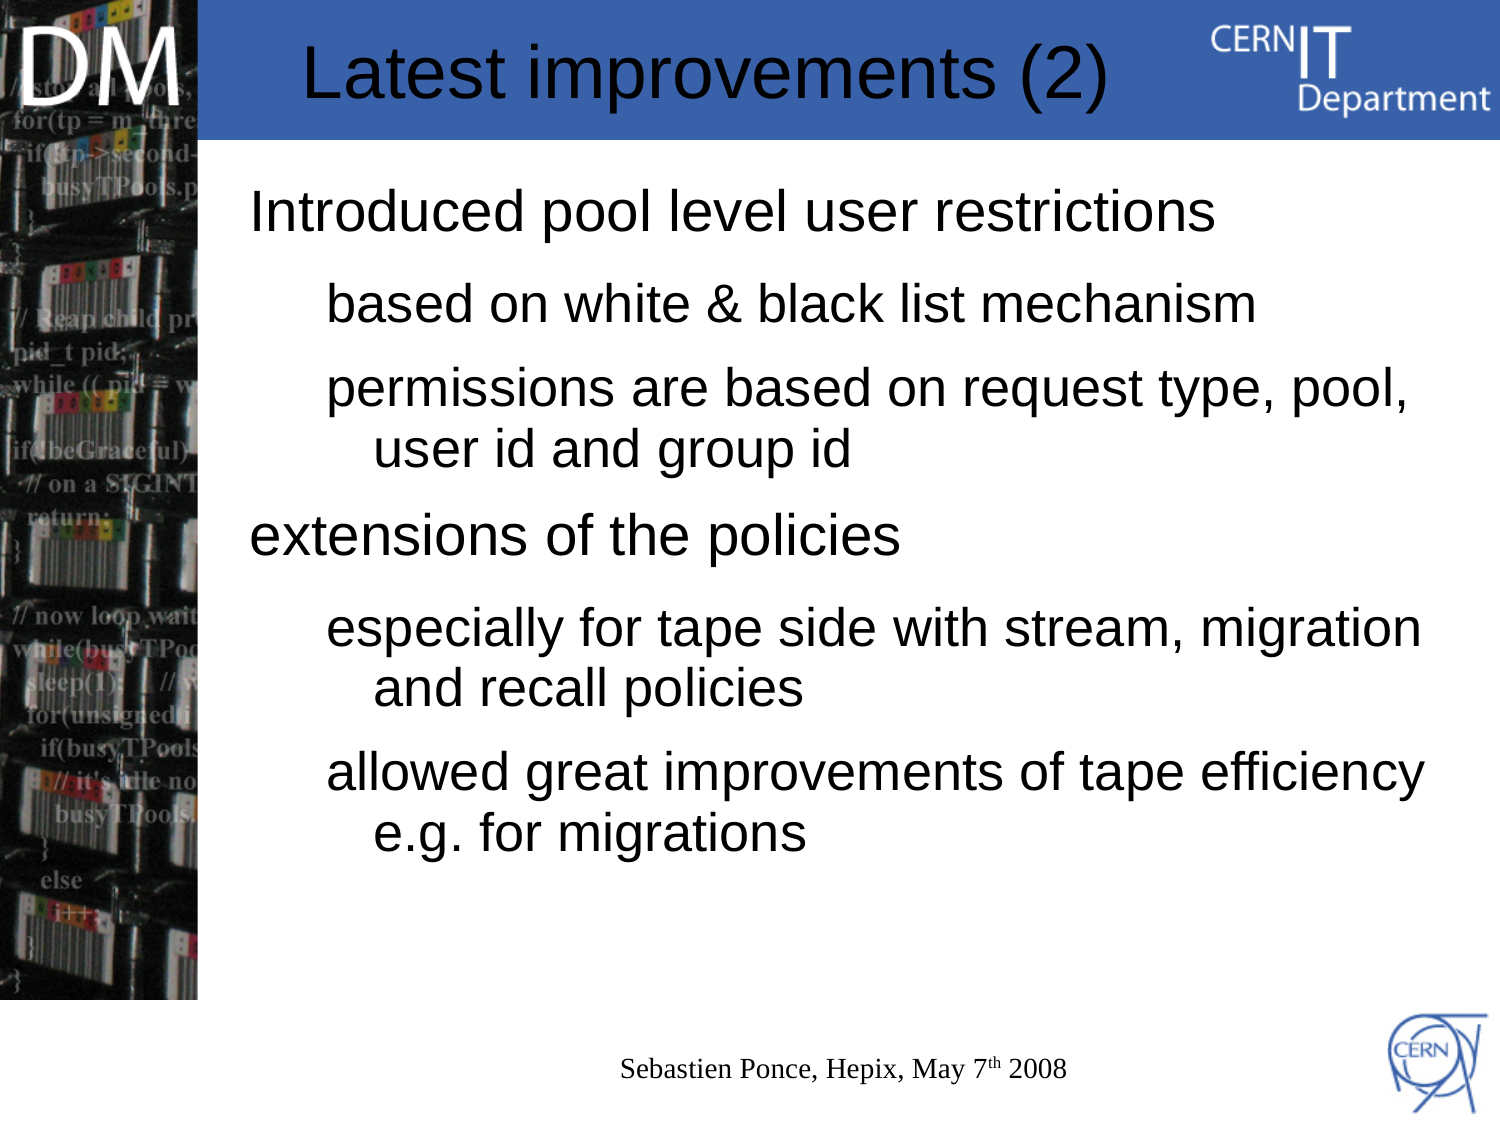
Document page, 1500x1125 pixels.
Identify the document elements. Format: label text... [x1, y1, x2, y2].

picture [198, 0, 1500, 140]
list Introduced pool level user restrictions based on white & black list mechanism permissions are based on request type, pool, user id and group id extensions of the policies especially for tape side with stream, migration and recall policies allowed great improvements of tape efficiency e.g. for migrations [217, 164, 1463, 894]
picture [1387, 1012, 1489, 1114]
title Latest improvements (2) [212, 0, 1201, 138]
